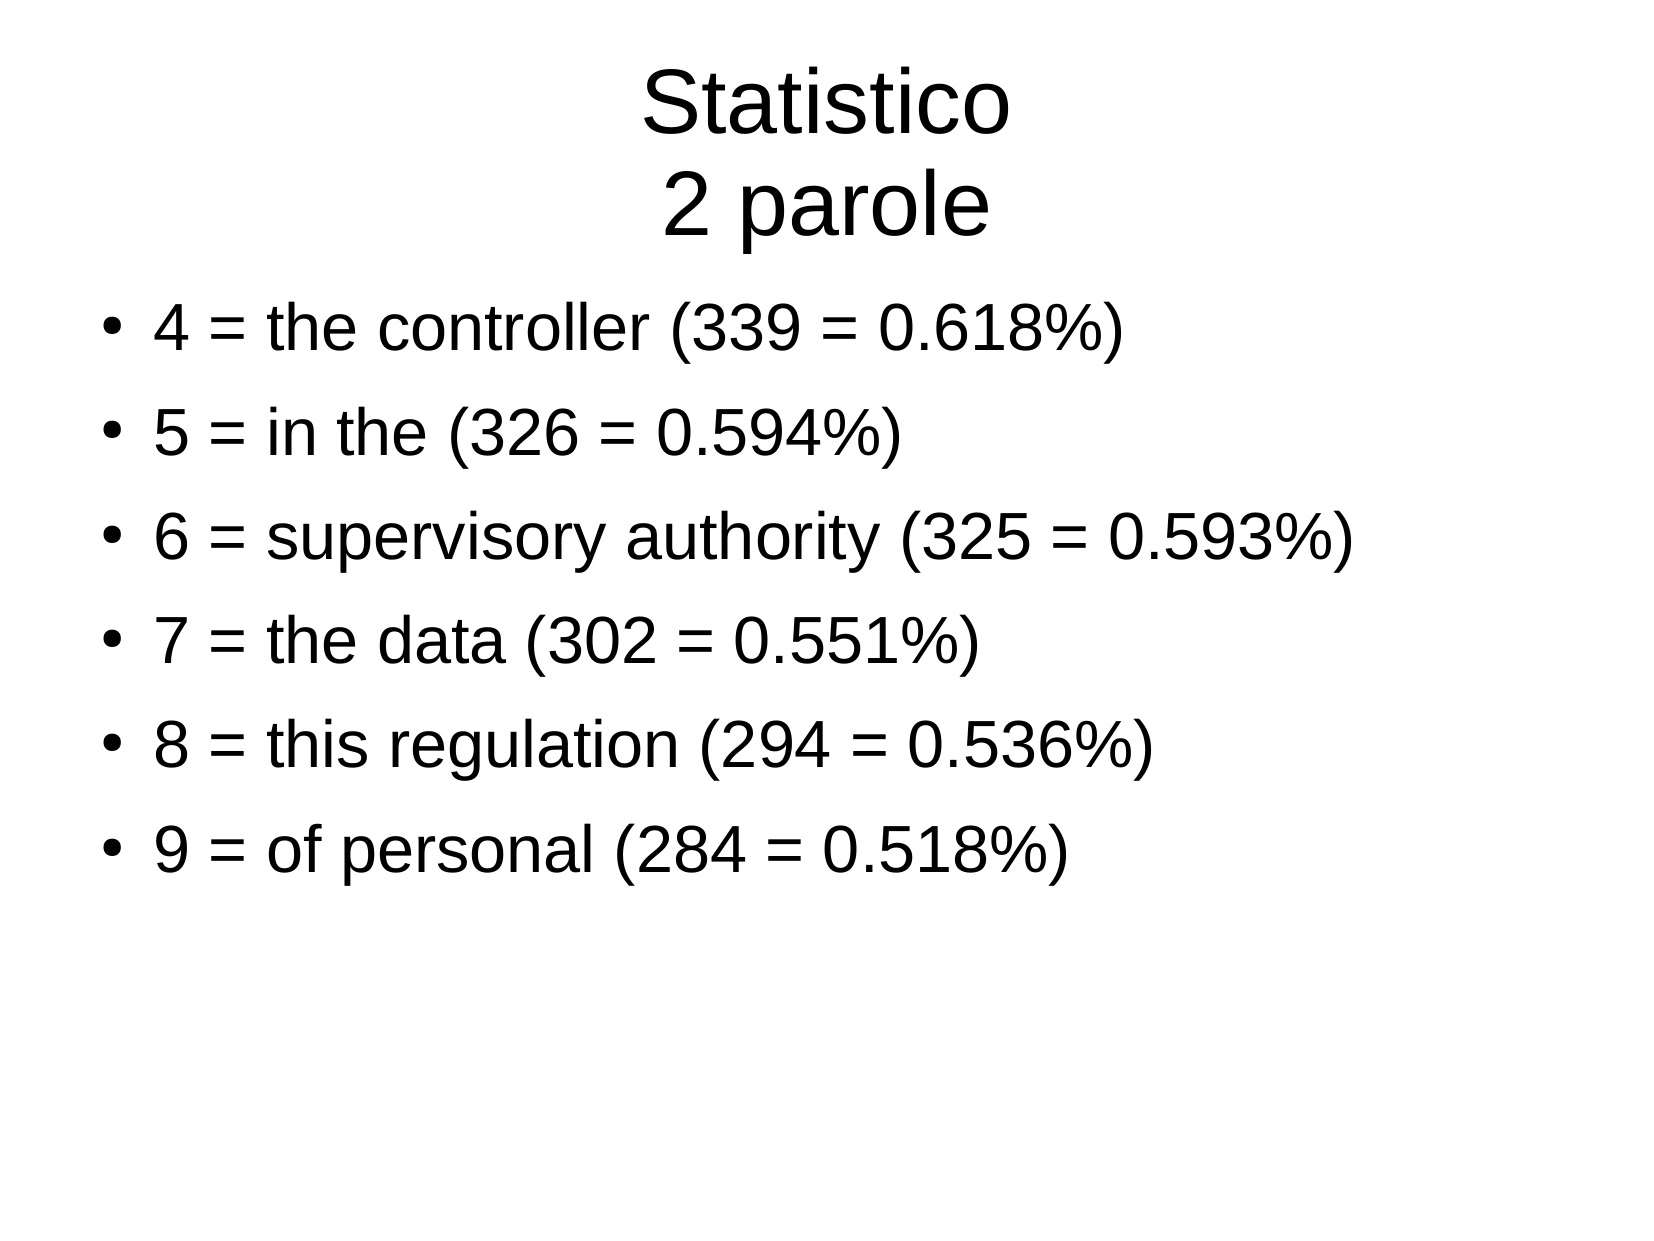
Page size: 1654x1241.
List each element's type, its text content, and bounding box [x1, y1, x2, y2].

list 4 = the controller (339 = 0.618%) 5 = in the (326 = 0.594%) 6 = supervisory authority (325 = 0.593%) 7 = the data (302 = 0.551%) 8 = this regulation (294 = 0.536%) 9 = of personal (284 = 0.518%) [82, 290, 1571, 1010]
title Statistico 2 parole [82, 49, 1571, 257]
